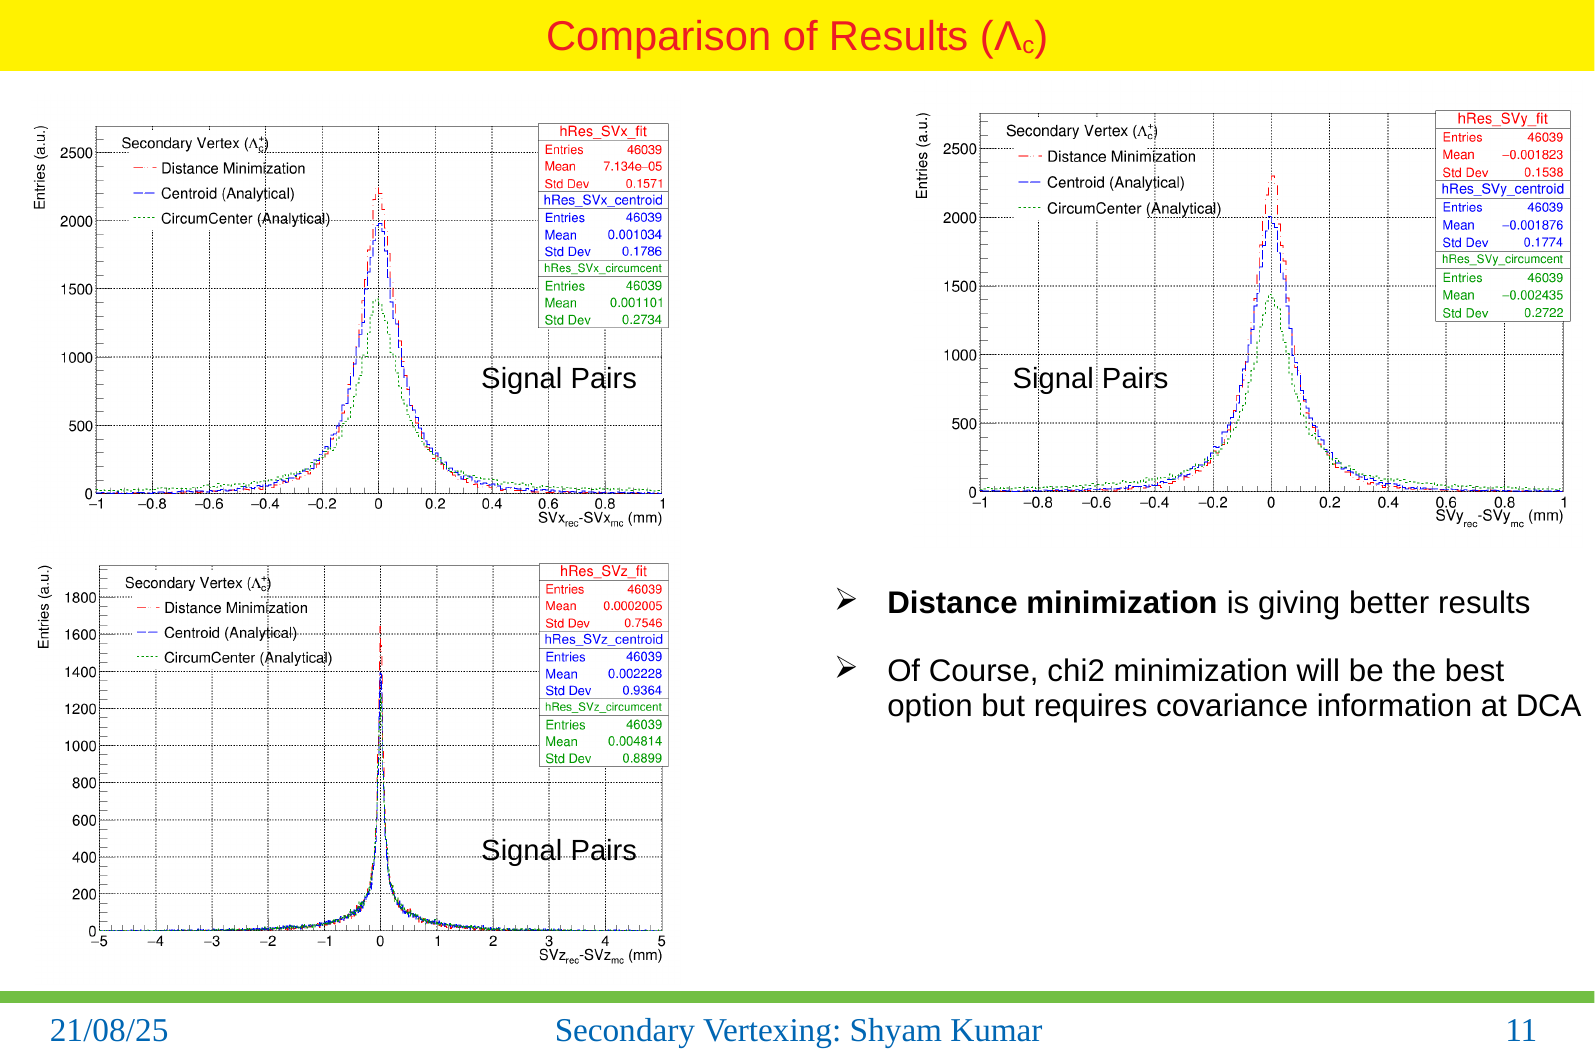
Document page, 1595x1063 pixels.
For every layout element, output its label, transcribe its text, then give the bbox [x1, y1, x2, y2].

text_box Signal Pairs [466, 354, 653, 402]
list Distance minimization is giving better results Of Course, chi2 minimization will be the best option but requires covariance information at DCA [816, 585, 1584, 985]
title Comparison of Results (Λc) [0, 0, 1595, 71]
picture [913, 80, 1583, 548]
picture [31, 94, 681, 985]
text_box Signal Pairs [998, 354, 1184, 402]
text_box Signal Pairs [466, 826, 653, 875]
